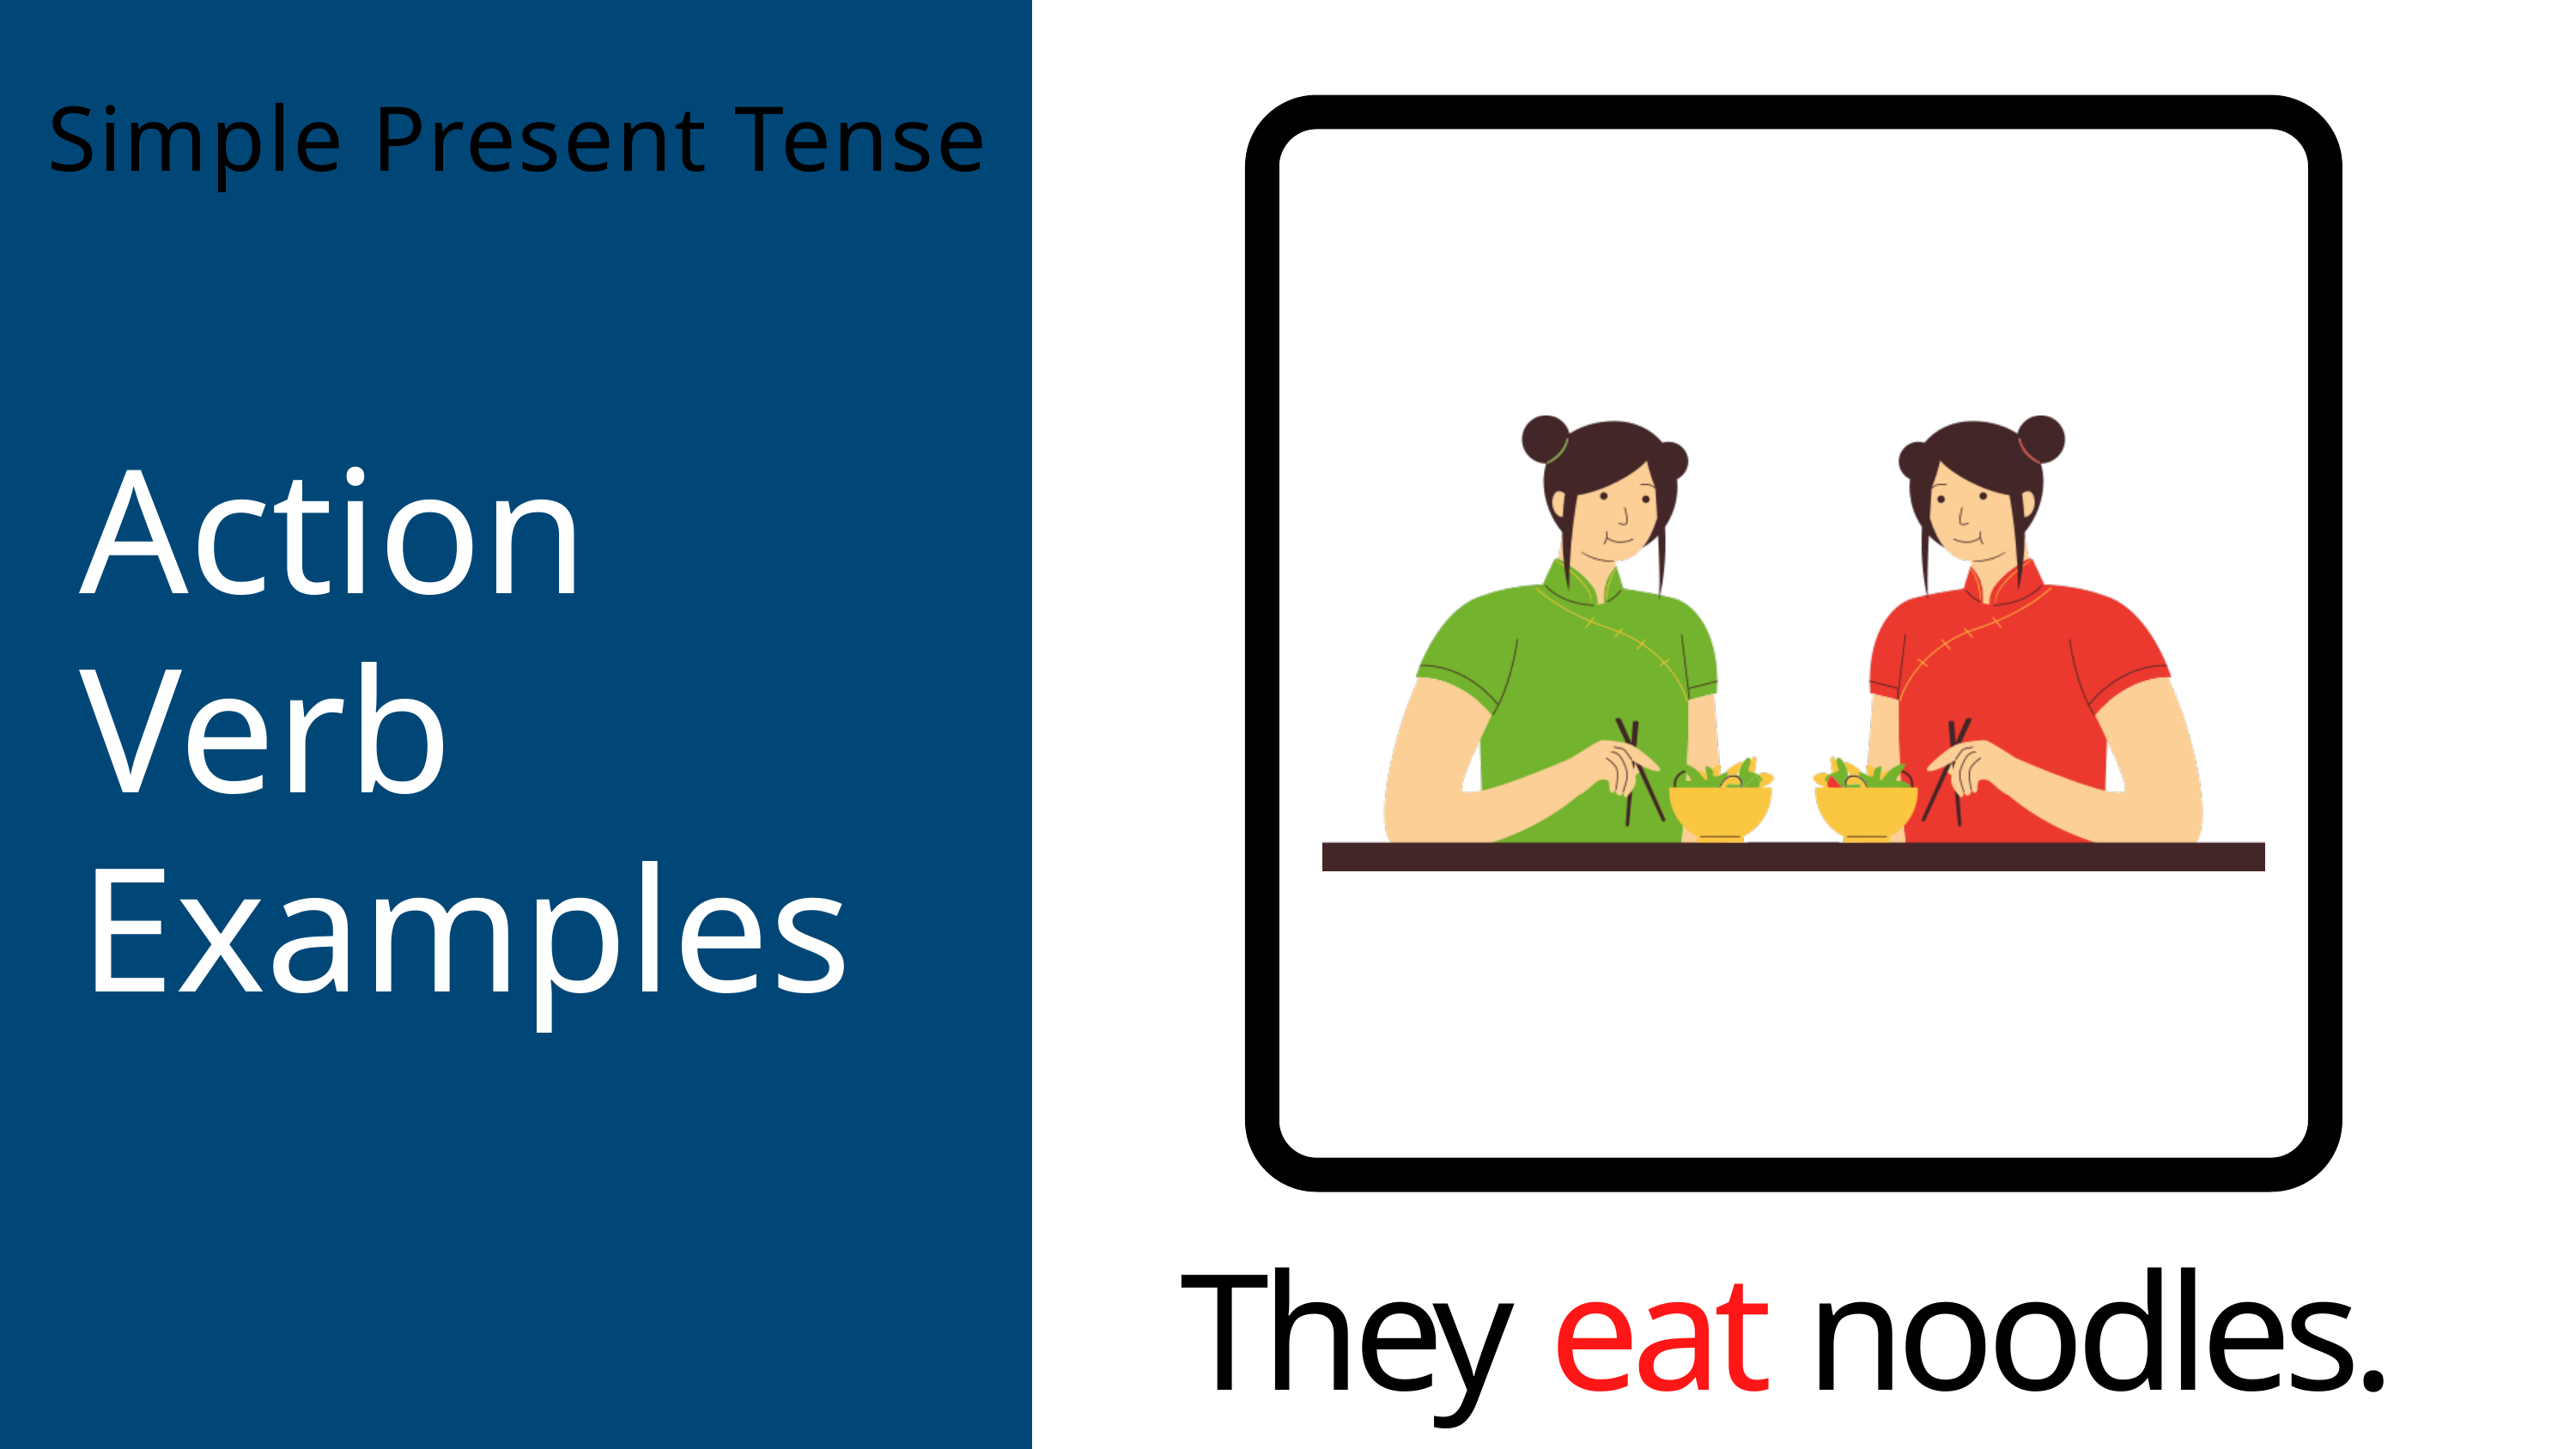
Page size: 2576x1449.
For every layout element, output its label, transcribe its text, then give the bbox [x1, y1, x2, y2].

text_box They eat noodles. [1032, 1213, 2544, 1422]
text_box Simple Present Tense [45, 64, 991, 311]
text_box Action Verb Examples [79, 428, 957, 1026]
picture [1322, 415, 2265, 871]
text_box [0, 0, 1032, 1449]
text_box [1244, 94, 2342, 1192]
